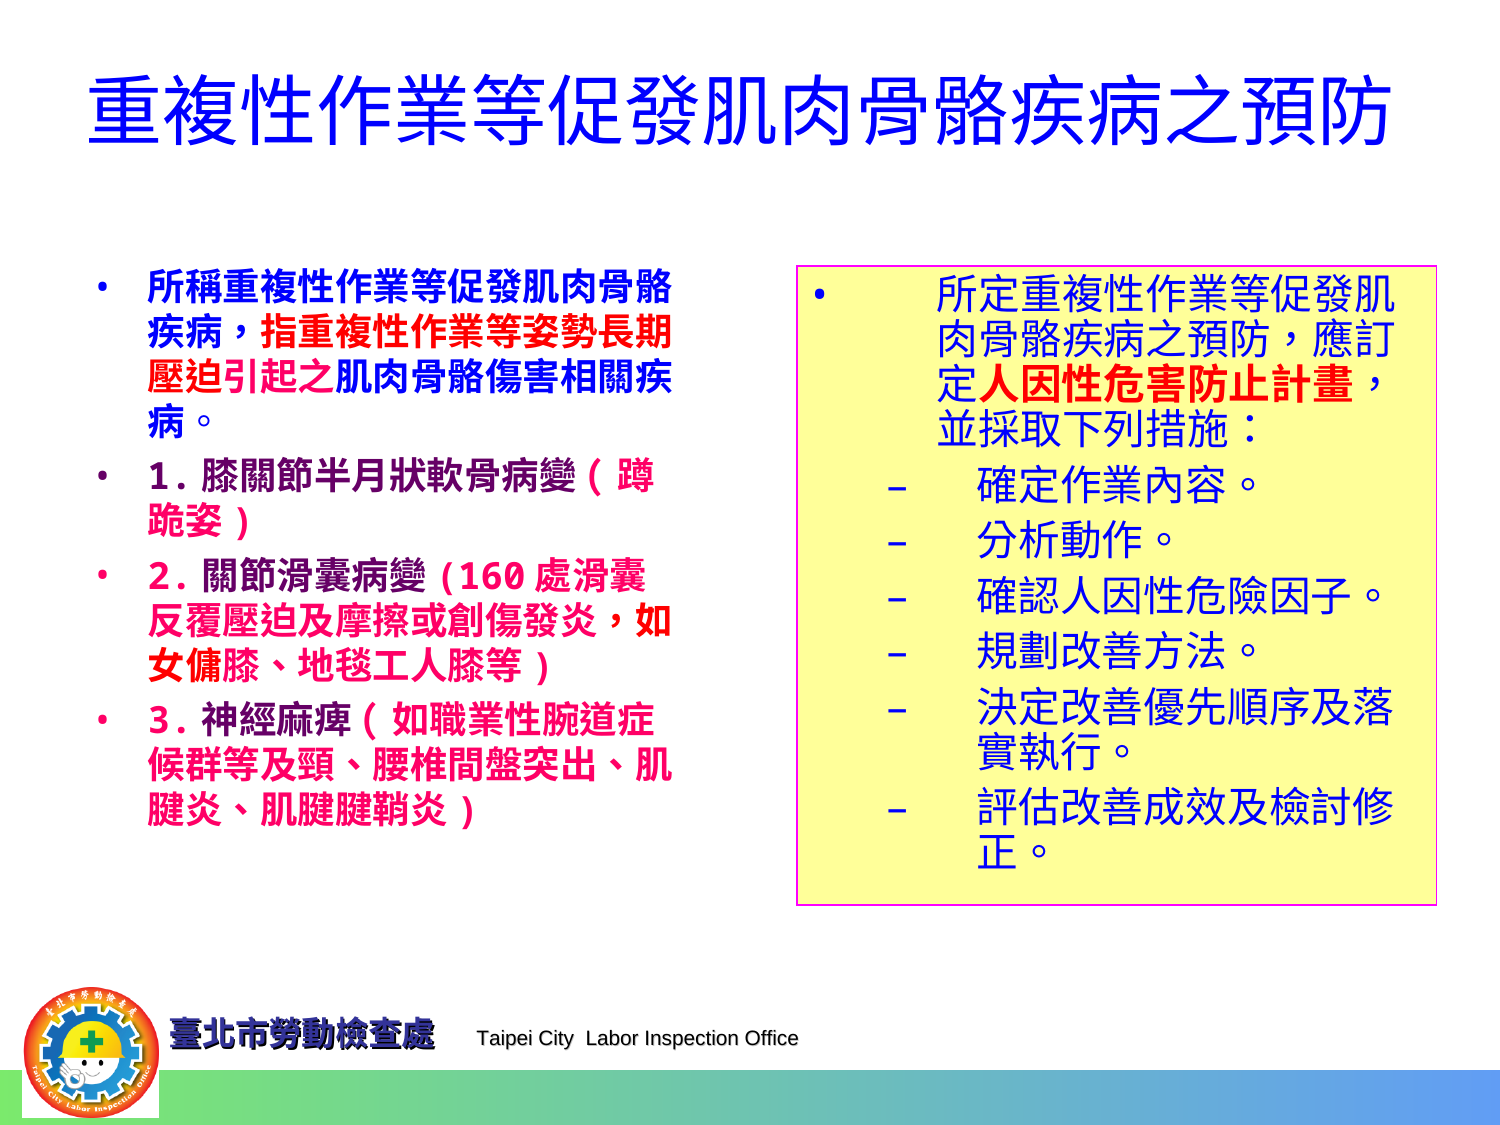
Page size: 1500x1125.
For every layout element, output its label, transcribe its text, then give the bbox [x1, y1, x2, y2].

list 所定重複性作業等促發肌肉骨骼疾病之預防，應訂定人因性危害防止計畫，並採取下列措施： 確定作業內容。 分析動作。 確認人因性危險因子。 規劃改善方法。 決定改善優先順序及落實執行。 評估改善成效及檢討修正。 [797, 265, 1437, 905]
text_box 所稱重複性作業等促發肌肉骨骼疾病，指重複性作業等姿勢長期壓迫引起之肌肉骨骼傷害相關疾病。 1.膝關節半月狀軟骨病變(蹲跪姿) 2.關節滑囊病變(160處滑囊反覆壓迫及摩擦或創傷發炎，如女傭膝、地毯工人膝等) 3.神經麻痺(如職業性腕道症候群等及頸、腰椎間盤突出、肌腱炎、肌腱腱鞘炎) [76, 255, 693, 879]
title 重複性作業等促發肌肉骨骼疾病之預防 [64, 54, 1415, 243]
picture [22, 987, 159, 1118]
